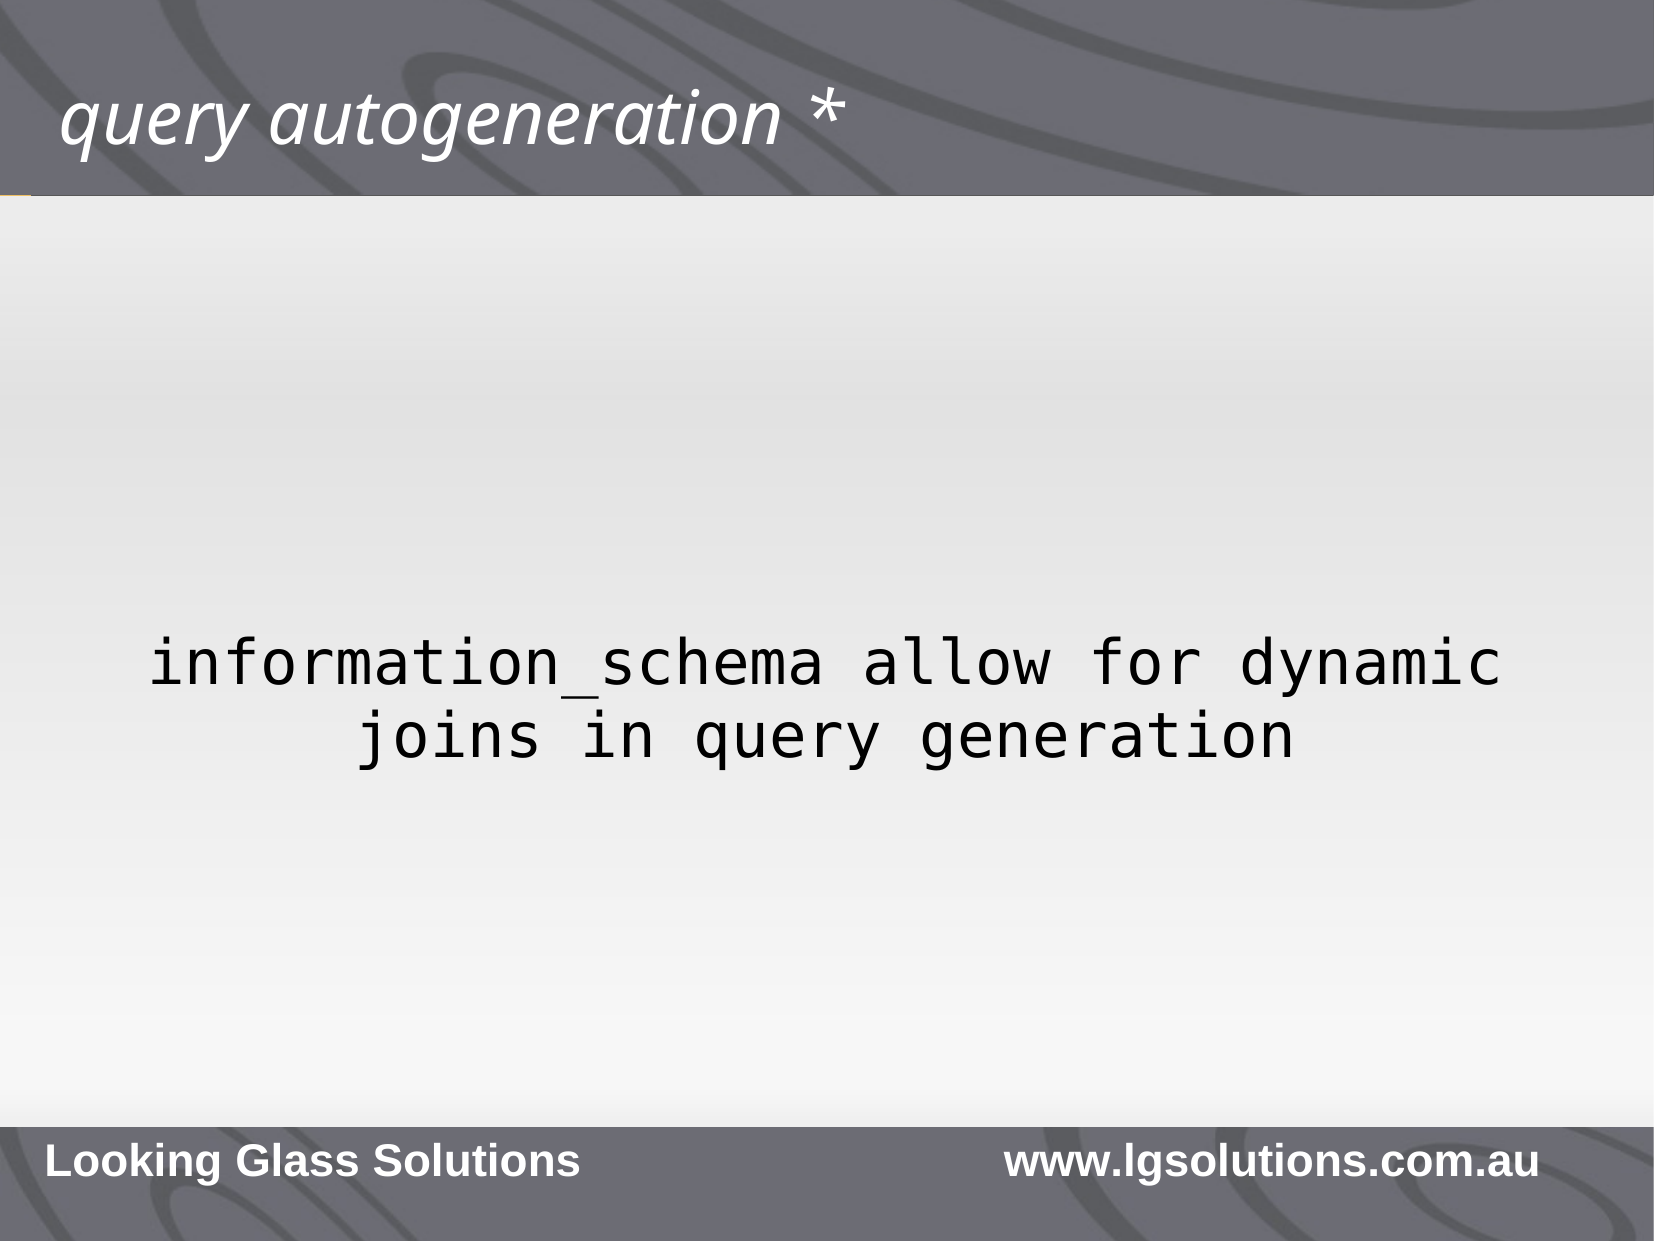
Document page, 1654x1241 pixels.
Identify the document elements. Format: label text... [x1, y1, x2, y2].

subtitle information_schema allow for dynamic joins in query generation [82, 297, 1571, 1102]
picture [0, 0, 1654, 1241]
title query autogeneration * [59, 48, 1270, 182]
